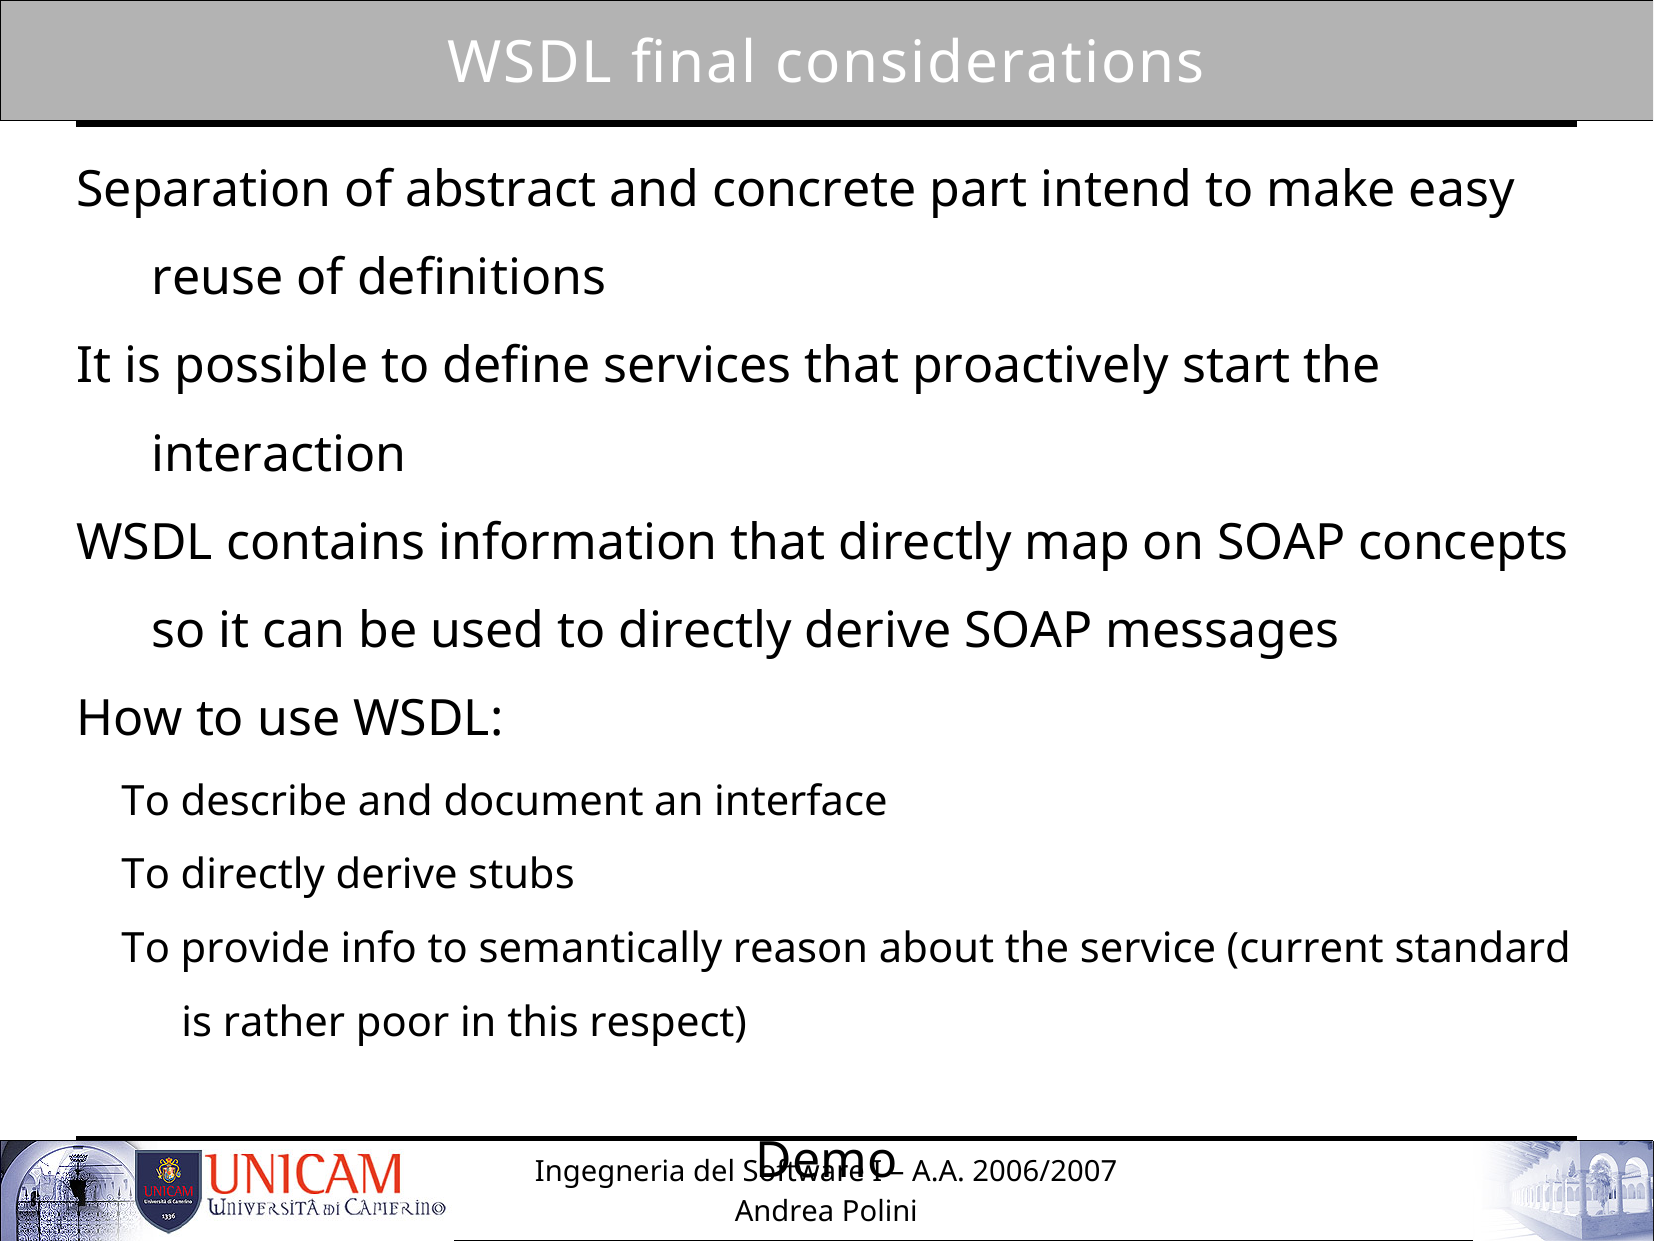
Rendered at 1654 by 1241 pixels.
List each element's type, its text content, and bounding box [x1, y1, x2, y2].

list Separation of abstract and concrete part intend to make easy reuse of definitions It is possible to define services that proactively start the interaction WSDL contains information that directly map on SOAP concepts so it can be used to directly derive SOAP messages How to use WSDL: To describe and document an interface To directly derive stubs To provide info to semantically reason about the service (current standard is rather poor in this respect) Demo [76, 152, 1577, 1116]
title WSDL final considerations [0, 0, 1653, 121]
picture [0, 1141, 454, 1241]
picture [1473, 1141, 1654, 1241]
